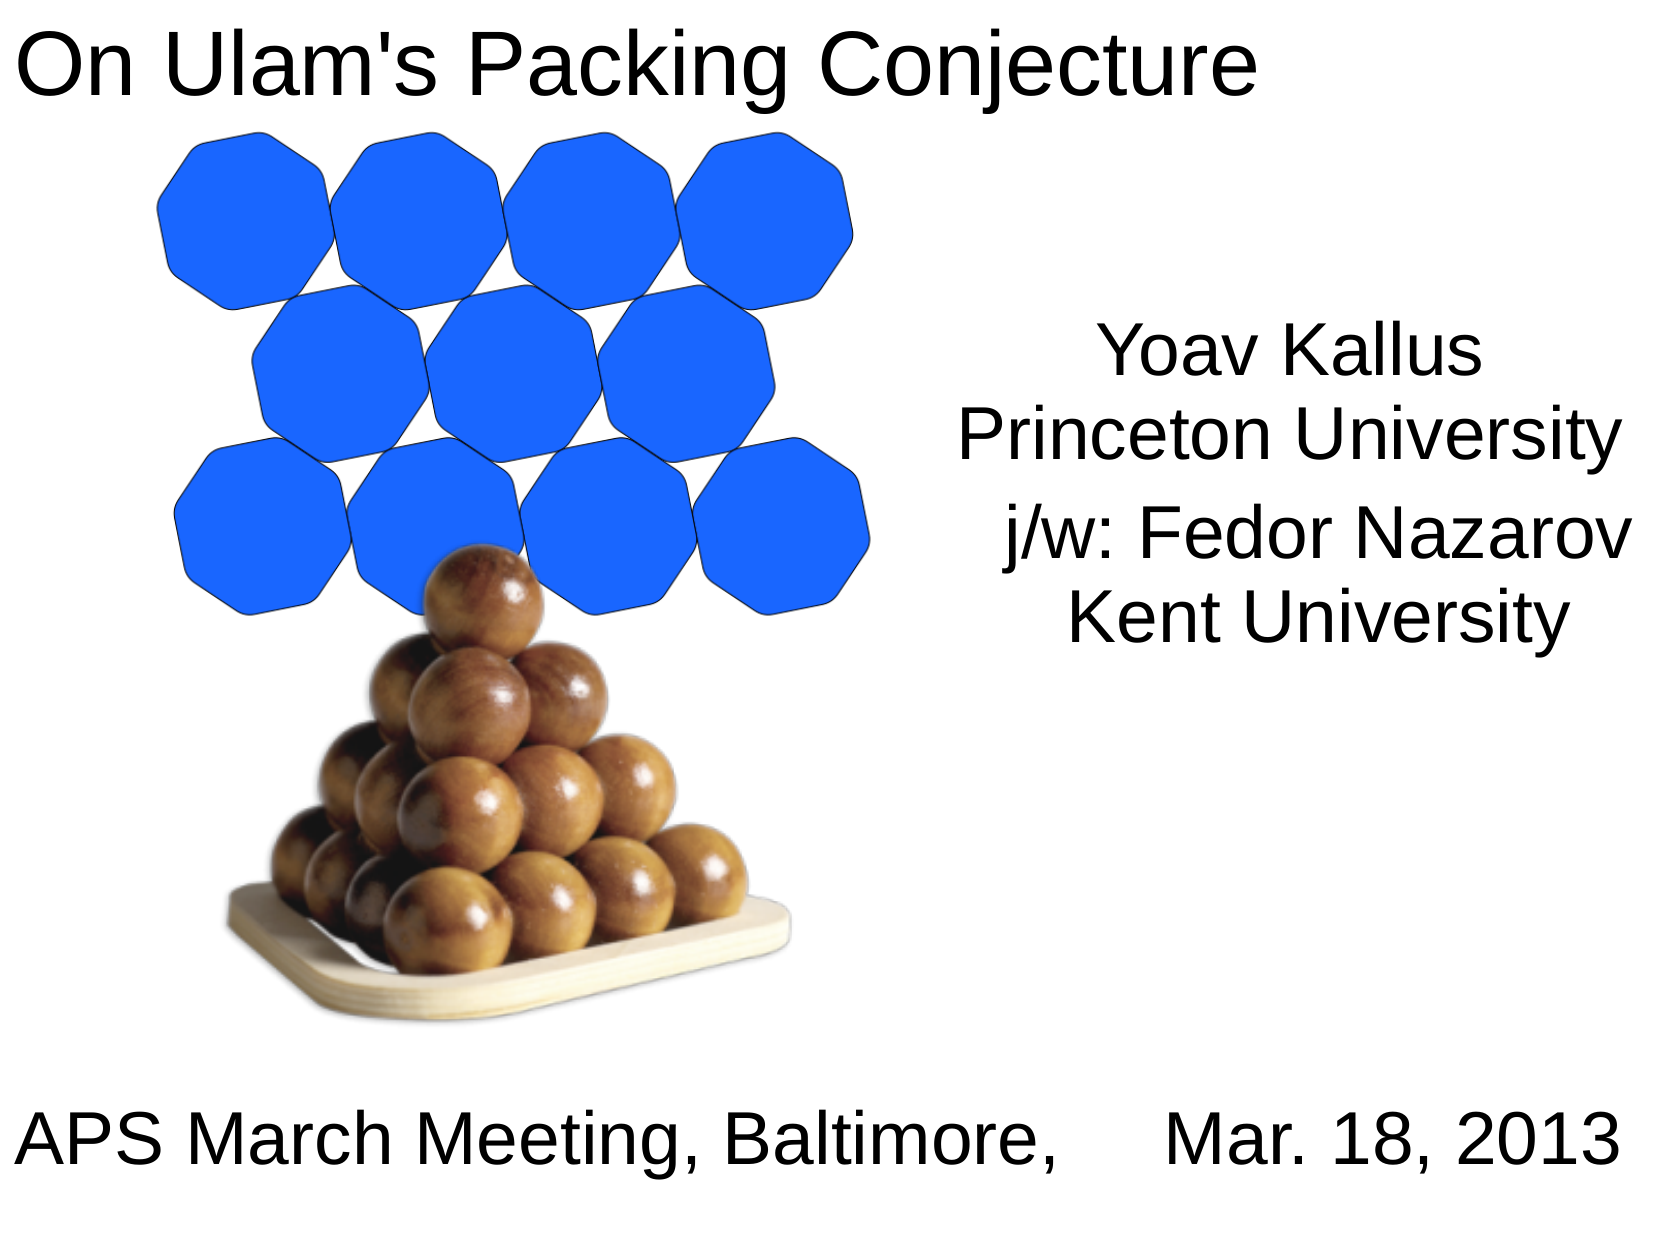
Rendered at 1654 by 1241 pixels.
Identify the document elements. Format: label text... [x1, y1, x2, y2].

text_box APS March Meeting, Baltimore, Mar. 18, 2013 [0, 1005, 1639, 1241]
text_box On Ulam's Packing Conjecture [0, 5, 1654, 226]
text_box Yoav Kallus Princeton University [930, 300, 1651, 483]
picture [142, 118, 885, 1129]
text_box j/w: Fedor Nazarov Kent University [900, 483, 1654, 667]
